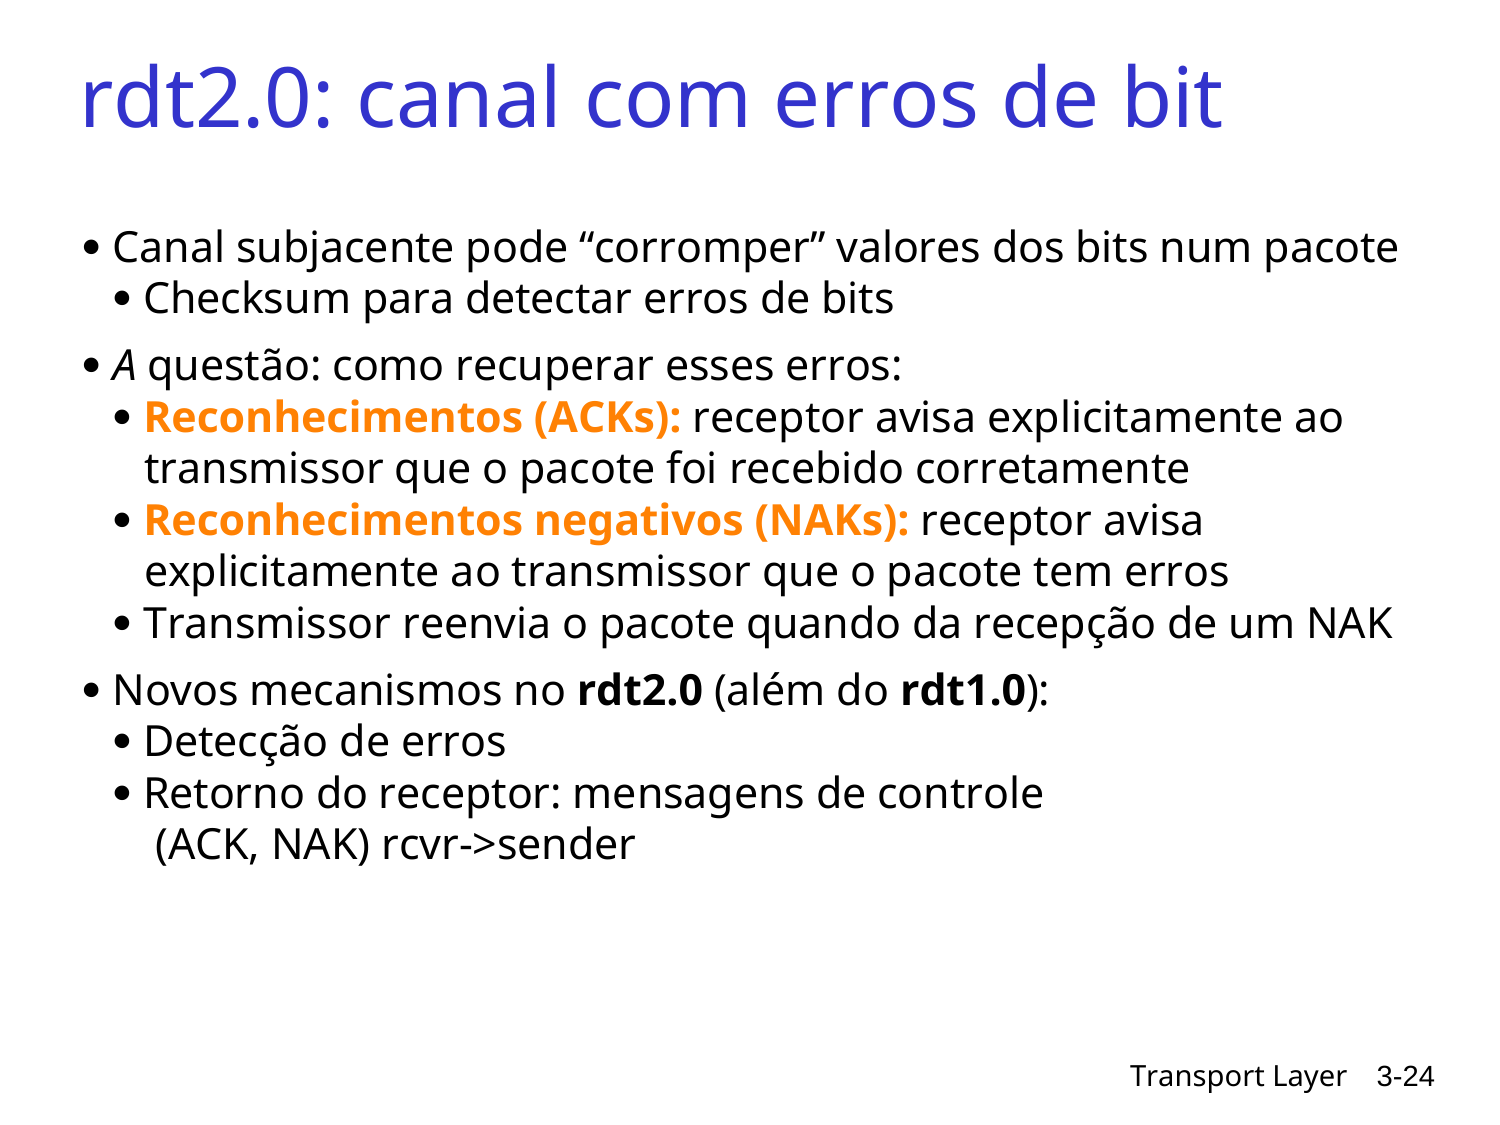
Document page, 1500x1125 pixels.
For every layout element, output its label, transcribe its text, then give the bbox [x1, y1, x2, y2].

text_box 3-<número> [1339, 1050, 1451, 1125]
text_box Transport Layer [887, 1050, 1339, 1125]
list  Canal subjacente pode “corromper” valores dos bits num pacote  Checksum para detectar erros de bits  A questão: como recuperar esses erros:  Reconhecimentos (ACKs): receptor avisa explicitamente ao transmissor que o pacote foi recebido corretamente  Reconhecimentos negativos (NAKs): receptor avisa explicitamente ao transmissor que o pacote tem erros  Transmissor reenvia o pacote quando da recepção de um NAK  Novos mecanismos no rdt2.0 (além do rdt1.0):  Detecção de erros  Retorno do receptor: mensagens de controle (ACK, NAK) rcvr->sender [69, 211, 1415, 888]
text_box rdt2.0: canal com erros de bit [64, 36, 1449, 162]
